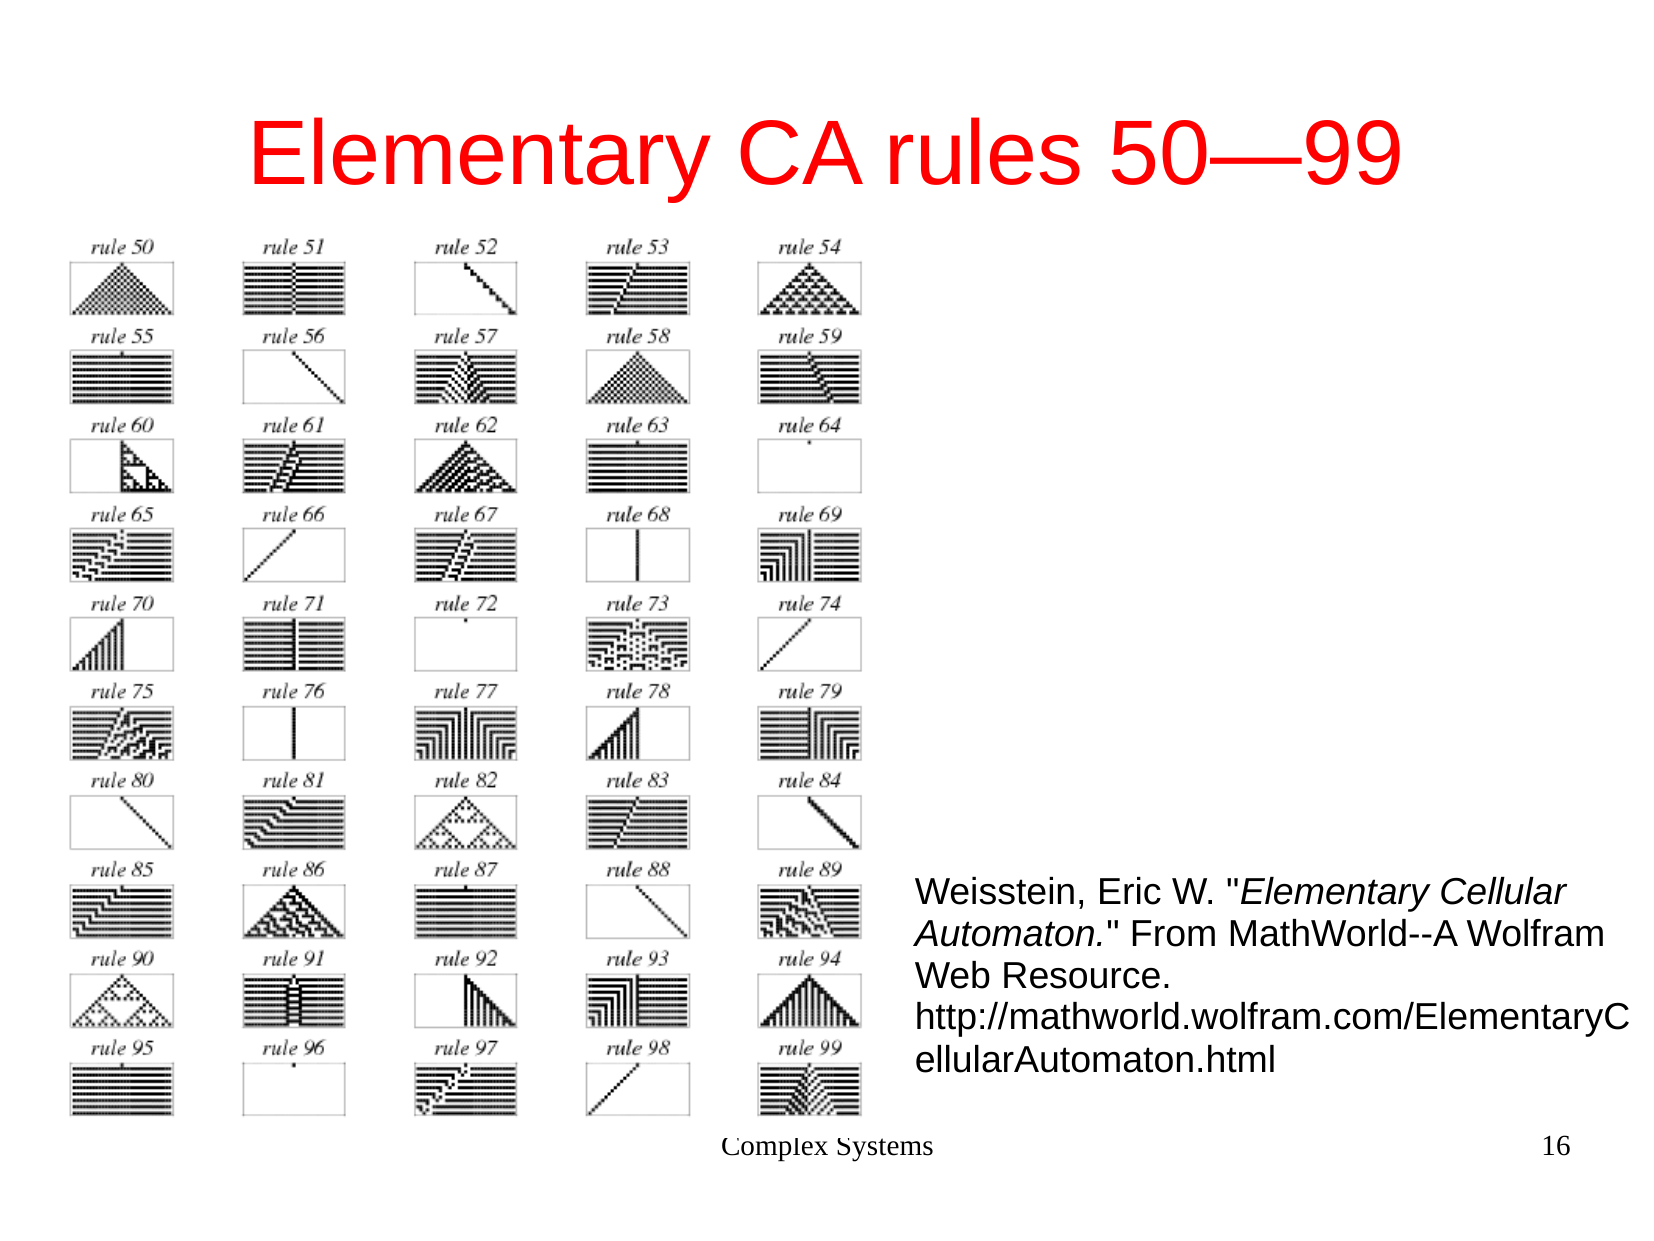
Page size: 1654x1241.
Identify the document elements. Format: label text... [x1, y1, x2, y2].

text_box Weisstein, Eric W. "Elementary Cellular Automaton." From MathWorld--A Wolfram Web Resource. http://mathworld.wolfram.com/ElementaryCellularAutomaton.html [912, 862, 1651, 1088]
picture [23, 212, 912, 1138]
title Elementary CA rules 50—99 [82, 49, 1571, 257]
